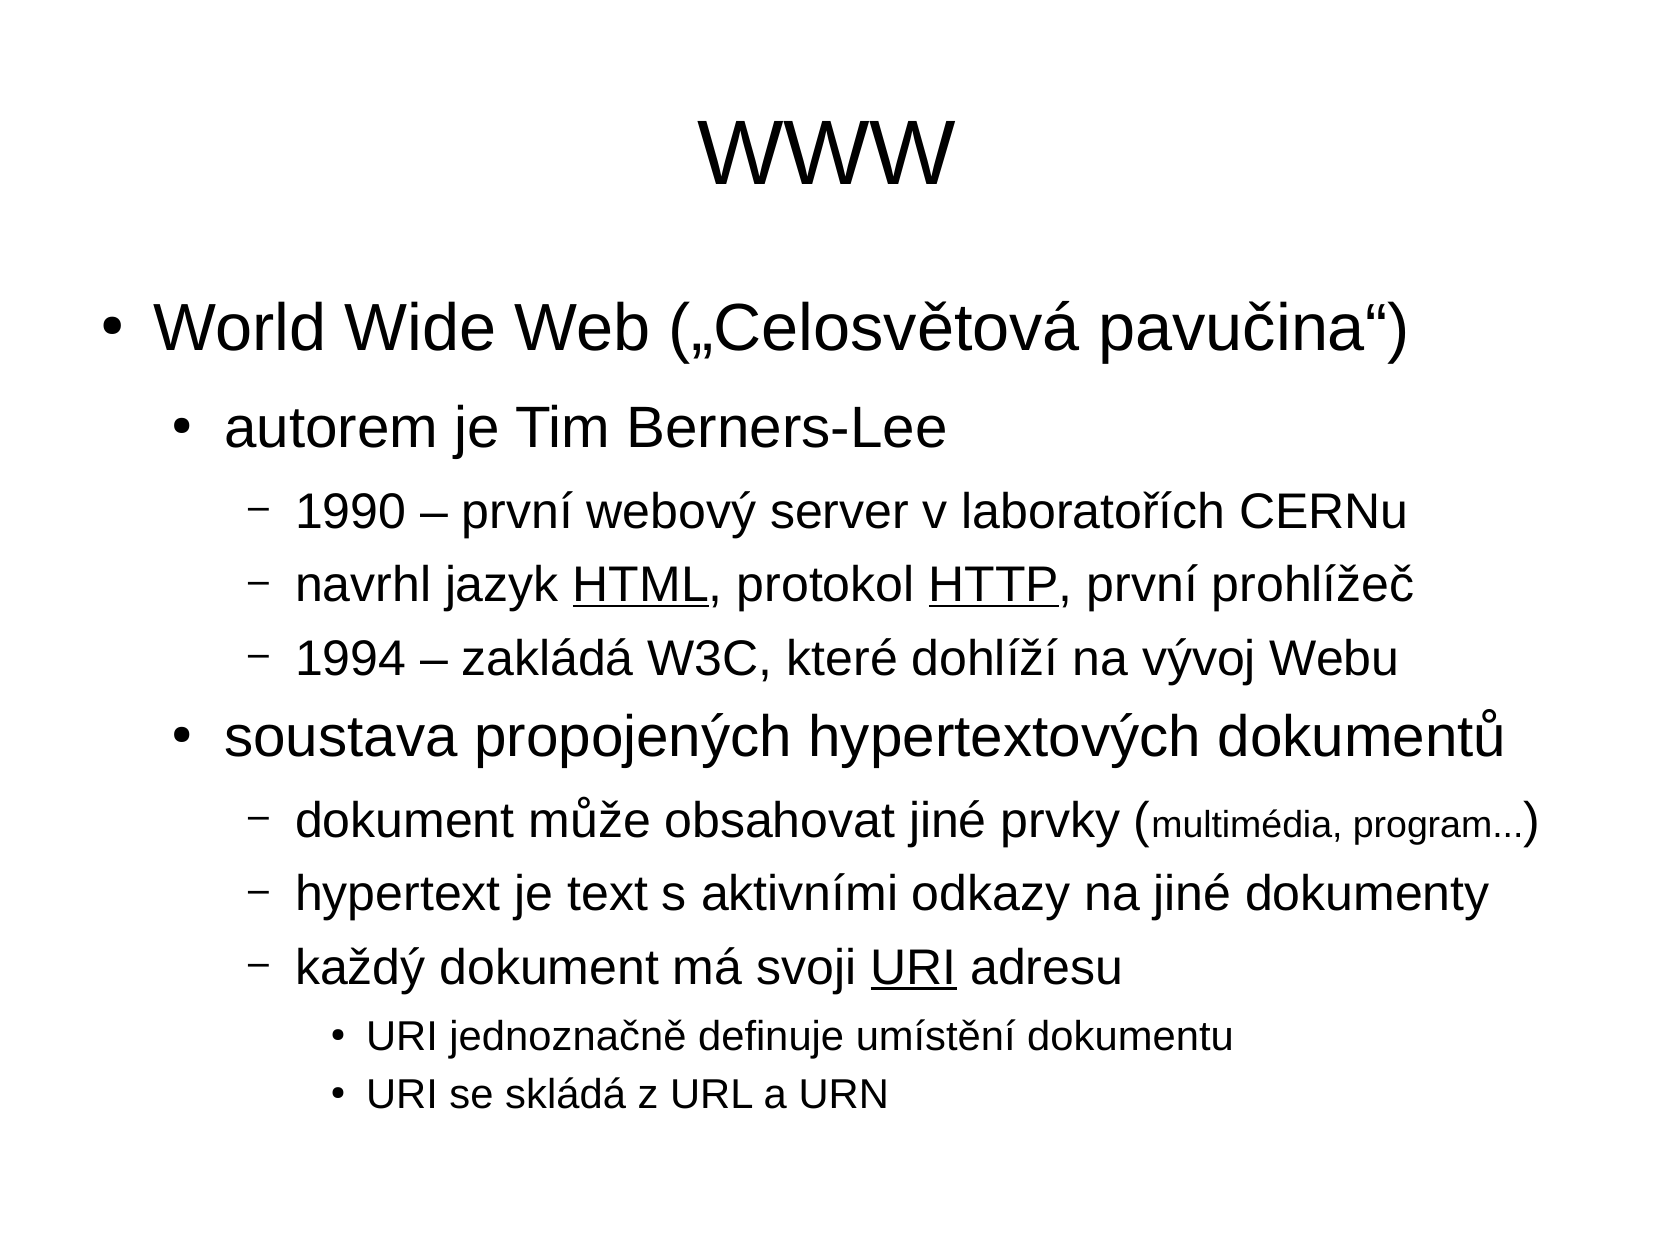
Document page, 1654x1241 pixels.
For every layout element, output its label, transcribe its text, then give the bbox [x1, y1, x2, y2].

list World Wide Web („Celosvětová pavučina“) autorem je Tim Berners-Lee 1990 – první webový server v laboratořích CERNu navrhl jazyk HTML, protokol HTTP, první prohlížeč 1994 – zakládá W3C, které dohlíží na vývoj Webu soustava propojených hypertextových dokumentů dokument může obsahovat jiné prvky (multimédia, program...) hypertext je text s aktivními odkazy na jiné dokumenty každý dokument má svoji URI adresu URI jednoznačně definuje umístění dokumentu URI se skládá z URL a URN [82, 290, 1571, 1118]
title WWW [82, 56, 1571, 250]
